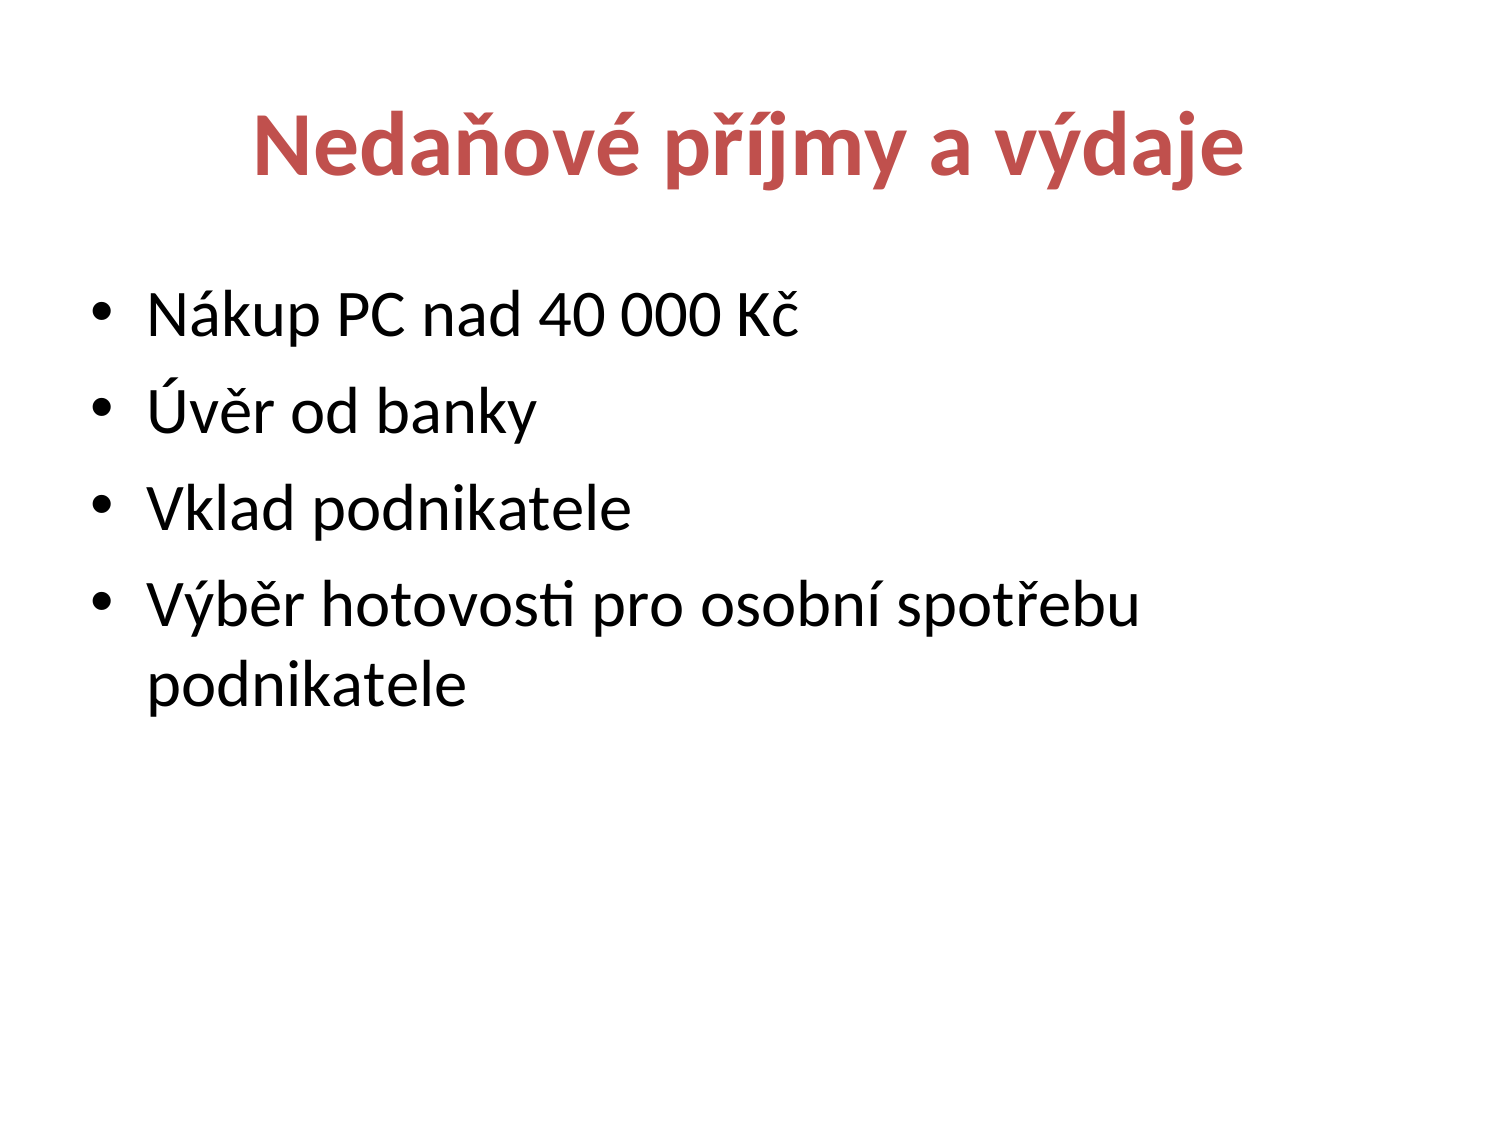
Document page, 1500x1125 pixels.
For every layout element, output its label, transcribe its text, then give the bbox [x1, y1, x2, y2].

title Nedaňové příjmy a výdaje [75, 45, 1426, 233]
list Nákup PC nad 40 000 Kč Úvěr od banky Vklad podnikatele Výběr hotovosti pro osobní spotřebu podnikatele [75, 262, 1426, 1006]
